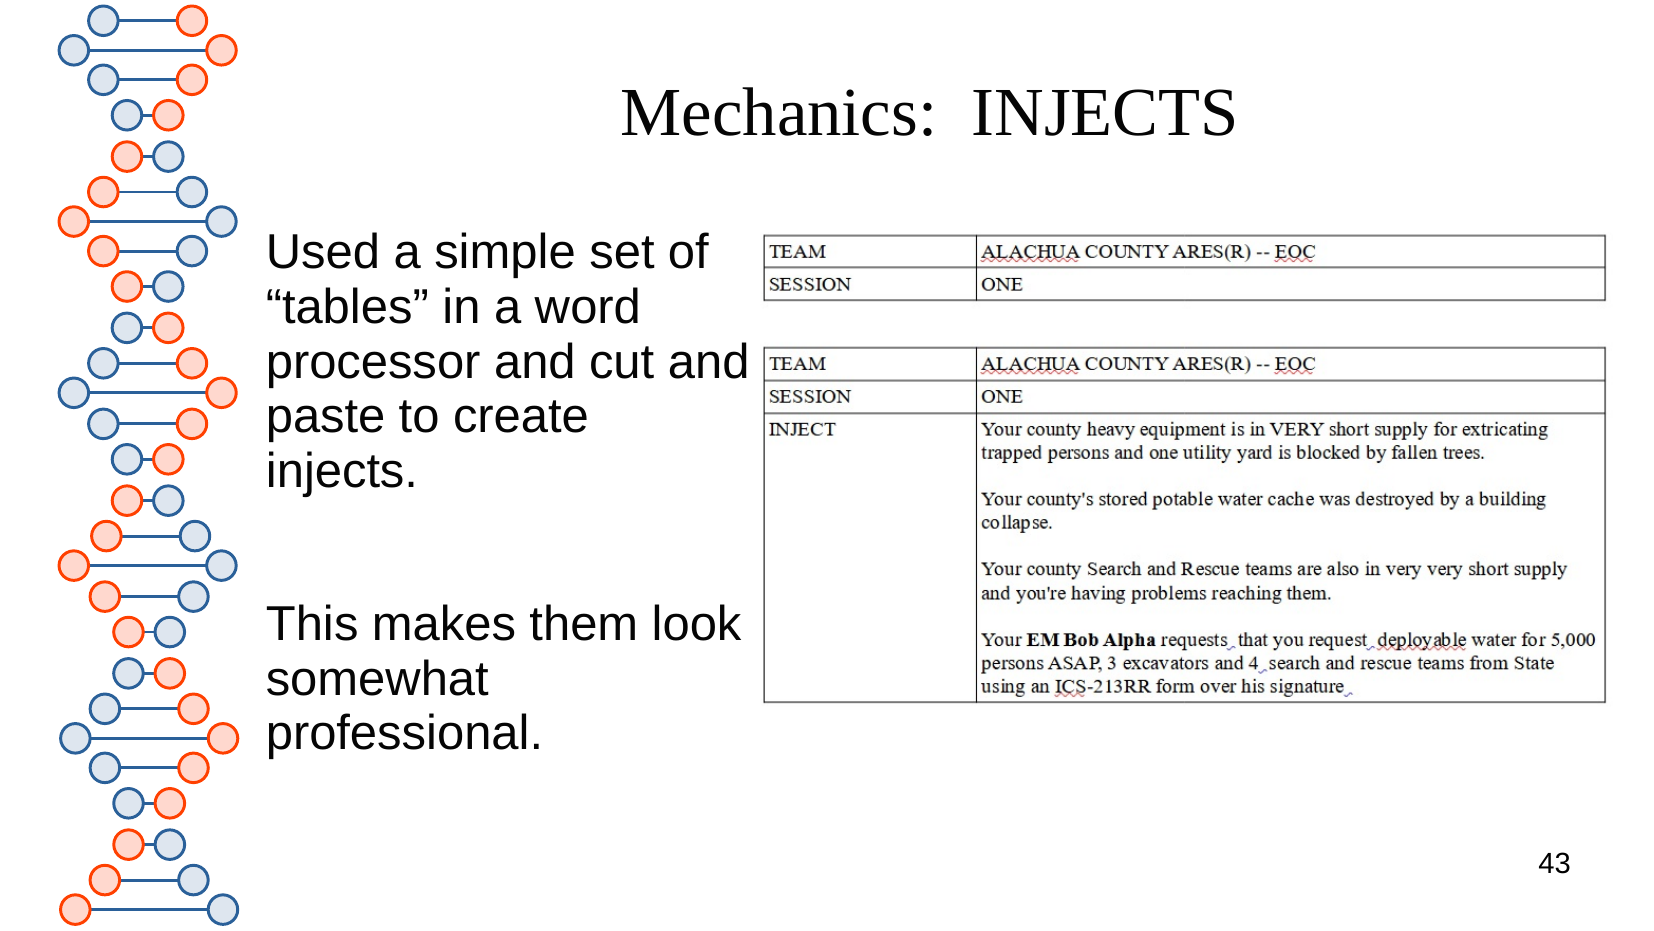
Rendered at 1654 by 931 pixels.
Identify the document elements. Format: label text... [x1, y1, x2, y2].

title Mechanics: INJECTS [265, 35, 1595, 189]
list Used a simple set of “tables” in a word processor and cut and paste to create injects. This makes them look somewhat professional. [265, 224, 751, 764]
picture [752, 224, 1613, 718]
